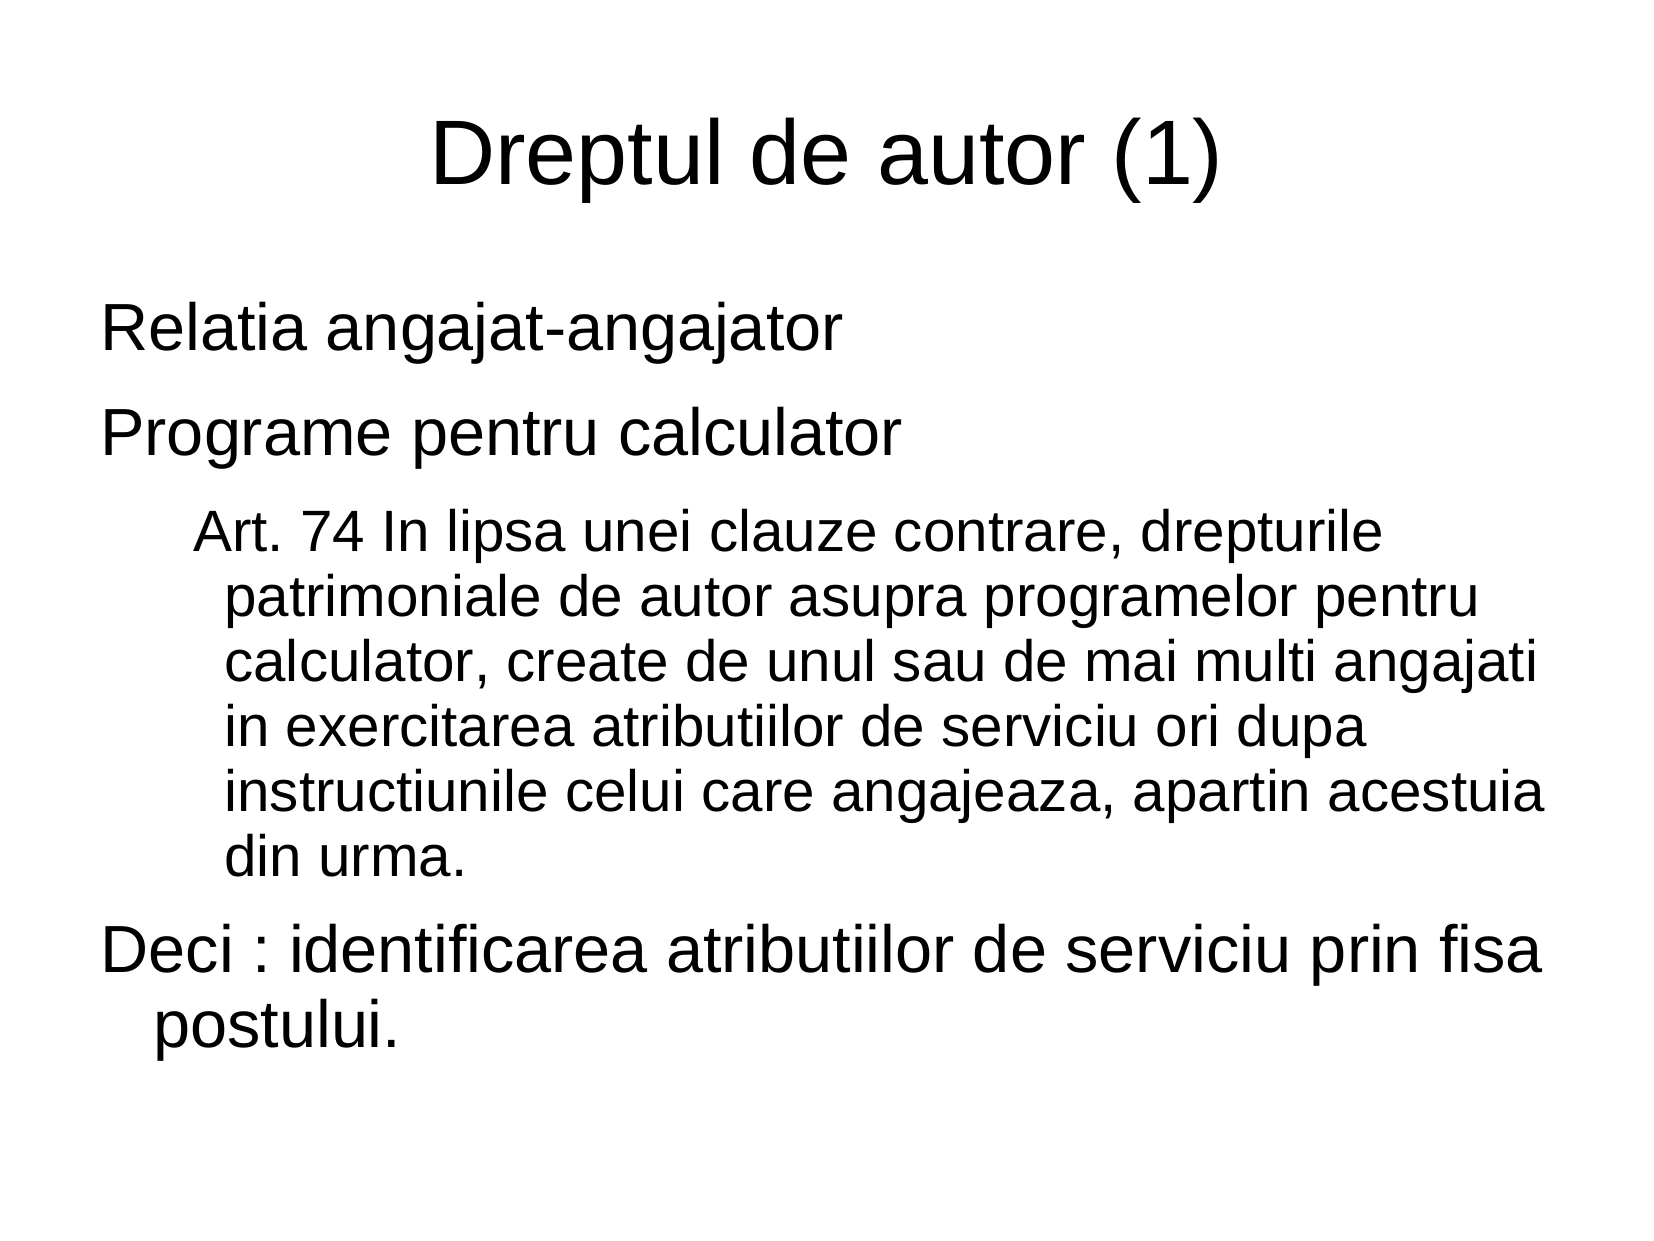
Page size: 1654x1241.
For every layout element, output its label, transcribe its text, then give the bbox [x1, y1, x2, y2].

title Dreptul de autor (1) [82, 49, 1571, 257]
list Relatia angajat-angajator Programe pentru calculator Art. 74 In lipsa unei clauze contrare, drepturile patrimoniale de autor asupra programelor pentru calculator, create de unul sau de mai multi angajati in exercitarea atributiilor de serviciu ori dupa instructiunile celui care angajeaza, apartin acestuia din urma. Deci : identificarea atributiilor de serviciu prin fisa postului. [82, 290, 1571, 1109]
